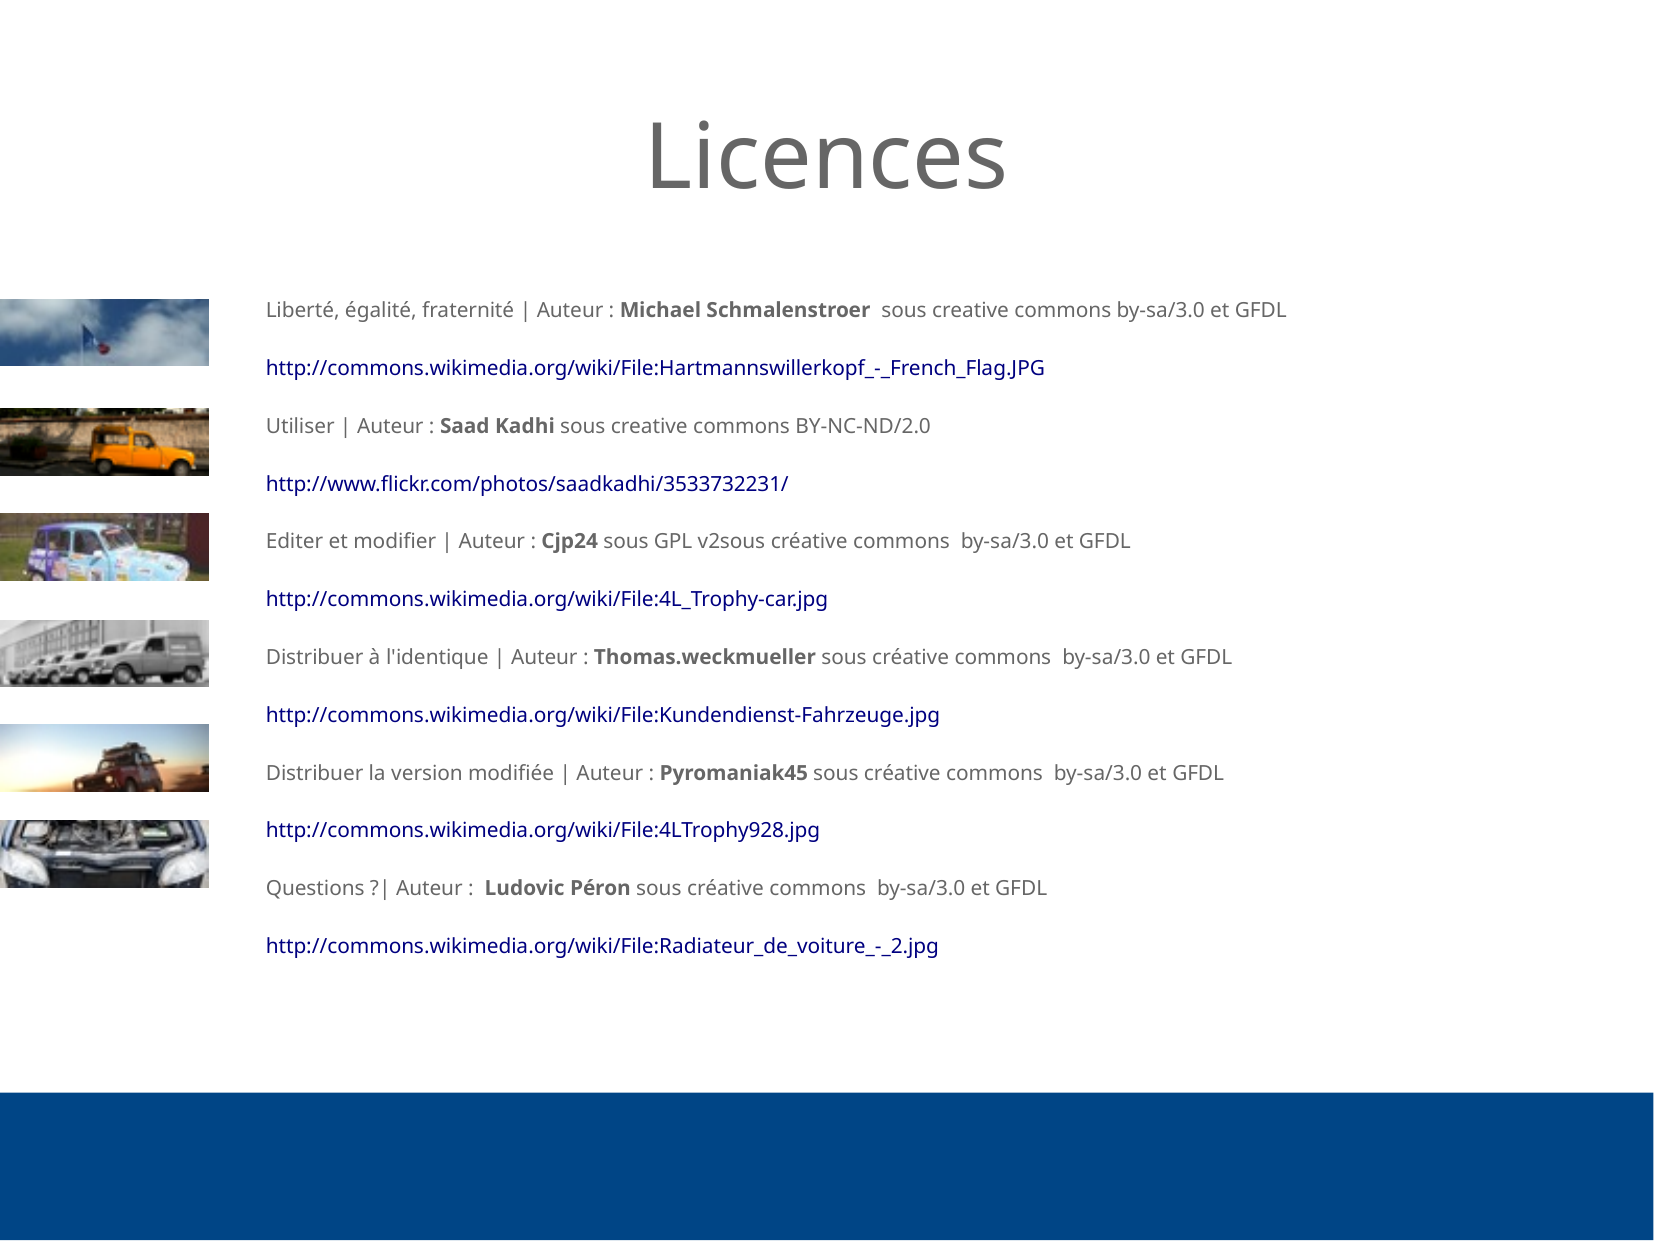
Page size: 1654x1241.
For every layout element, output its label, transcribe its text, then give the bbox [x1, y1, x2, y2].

picture [0, 724, 209, 792]
picture [0, 620, 209, 687]
picture [0, 820, 209, 888]
picture [0, 299, 209, 367]
title Licences [82, 56, 1571, 250]
picture [0, 513, 209, 581]
picture [0, 408, 209, 476]
list Liberté, égalité, fraternité | Auteur : Michael Schmalenstroer sous creative commons by-sa/3.0 et GFDL http://commons.wikimedia.org/wiki/File:Hartmannswillerkopf_-_French_Flag.JPG Utiliser | Auteur : Saad Kadhi sous creative commons BY-NC-ND/2.0 http://www.flickr.com/photos/saadkadhi/3533732231/ Editer et modifier | Auteur : Cjp24 sous GPL v2sous créative commons by-sa/3.0 et GFDL http://commons.wikimedia.org/wiki/File:4L_Trophy-car.jpg Distribuer à l'identique | Auteur : Thomas.weckmueller sous créative commons by-sa/3.0 et GFDL http://commons.wikimedia.org/wiki/File:Kundendienst-Fahrzeuge.jpg Distribuer la version modifiée | Auteur : Pyromaniak45 sous créative commons by-sa/3.0 et GFDL http://commons.wikimedia.org/wiki/File:4LTrophy928.jpg Questions ?| Auteur : Ludovic Péron sous créative commons by-sa/3.0 et GFDL http://commons.wikimedia.org/wiki/File:Radiateur_de_voiture_-_2.jpg [265, 295, 1625, 1109]
